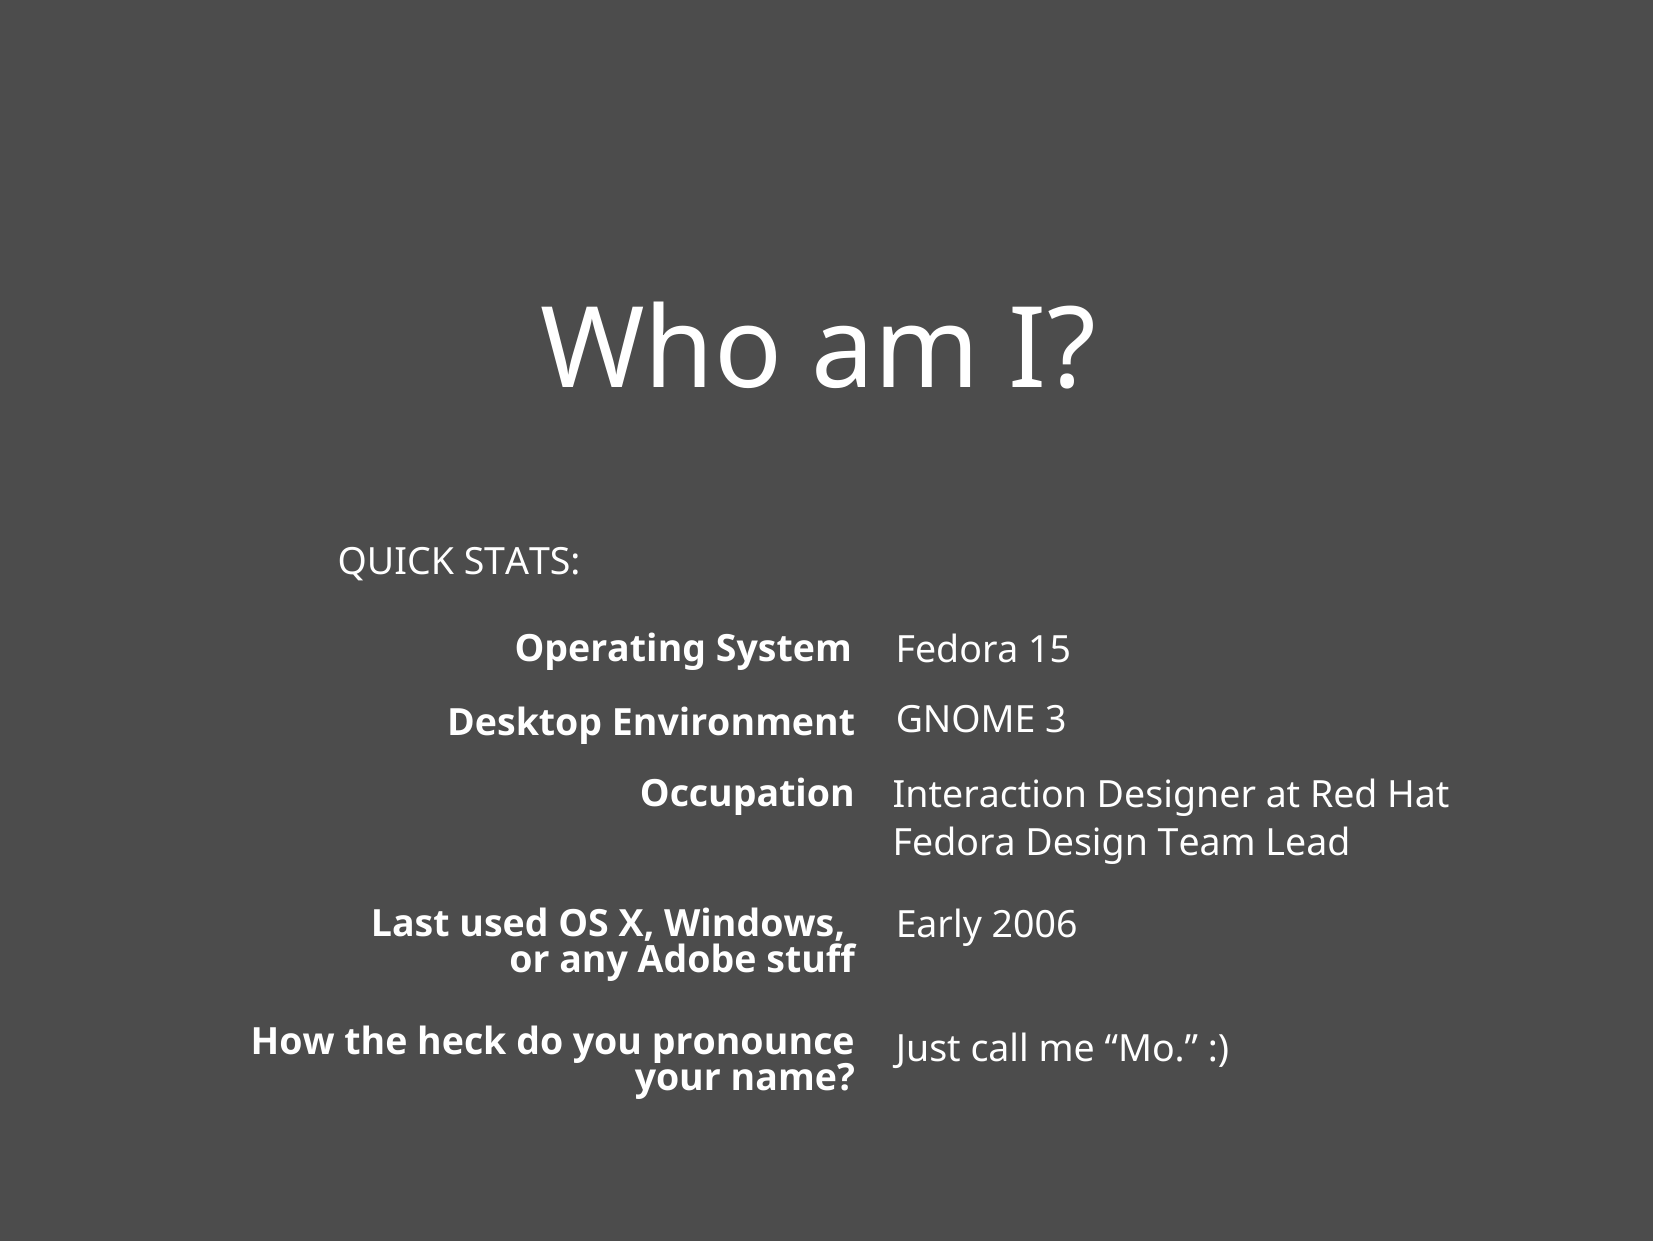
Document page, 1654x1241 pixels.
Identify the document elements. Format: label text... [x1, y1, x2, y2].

title How the heck do you pronounce your name? [18, 1013, 856, 1110]
title Fedora Design Team Lead [892, 799, 1644, 890]
title GNOME 3 [895, 676, 1459, 768]
title Early 2006 [895, 890, 1459, 973]
title Who am I? [112, 252, 1524, 460]
title Fedora 15 [895, 621, 1647, 682]
title Desktop Environment [387, 679, 856, 771]
title Interaction Designer at Red Hat [892, 751, 1644, 799]
title Occupation [624, 771, 856, 842]
title Last used OS X, Windows, or any Adobe stuff [18, 895, 856, 992]
title Just call me “Mo.” :) [895, 1005, 1459, 1097]
title QUICK STATS: [337, 518, 1341, 609]
title Operating System [495, 620, 853, 682]
